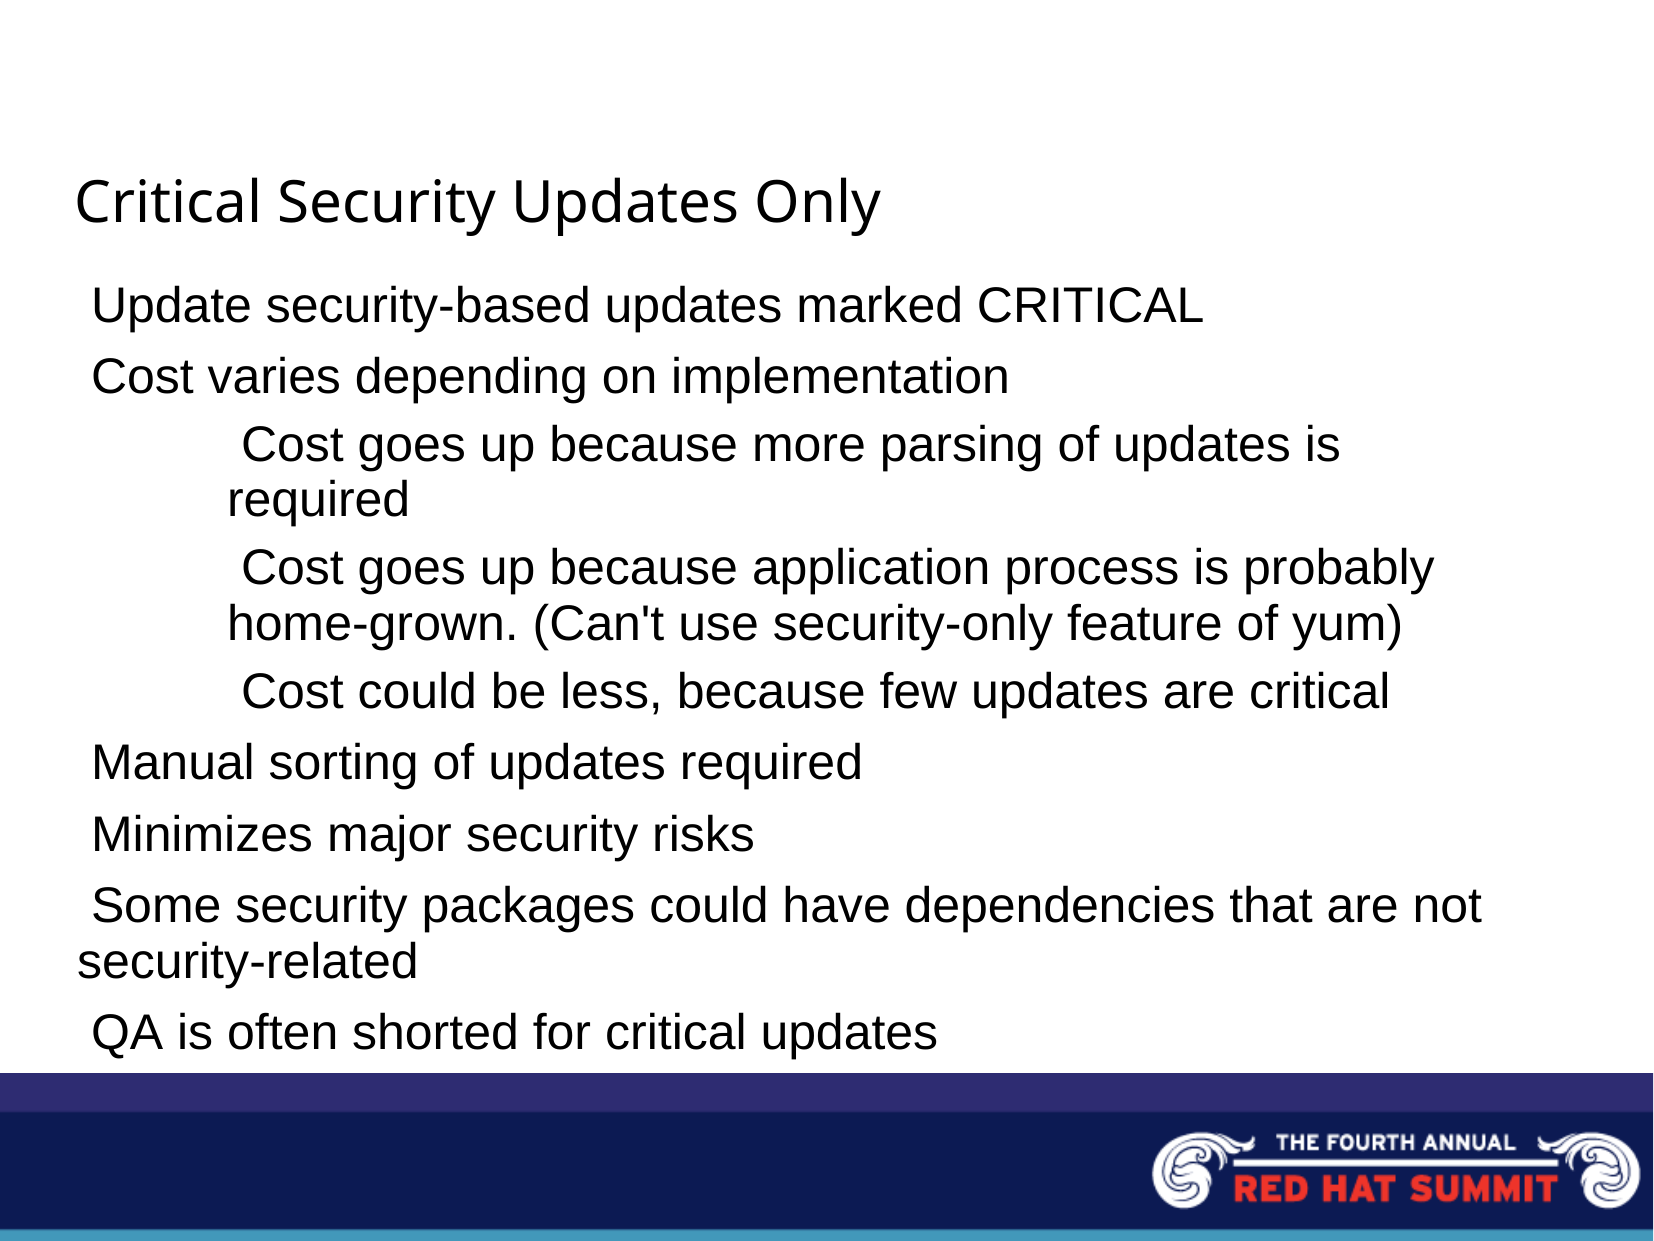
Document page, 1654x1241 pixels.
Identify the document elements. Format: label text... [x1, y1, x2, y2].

picture [0, 1073, 1654, 1241]
list Update security-based updates marked CRITICAL Cost varies depending on implementation Cost goes up because more parsing of updates is required Cost goes up because application process is probably home-grown. (Can't use security-only feature of yum) Cost could be less, because few updates are critical Manual sorting of updates required Minimizes major security risks Some security packages could have dependencies that are not security-related QA is often shorted for critical updates [77, 276, 1500, 1186]
title Critical Security Updates Only [74, 140, 1506, 259]
